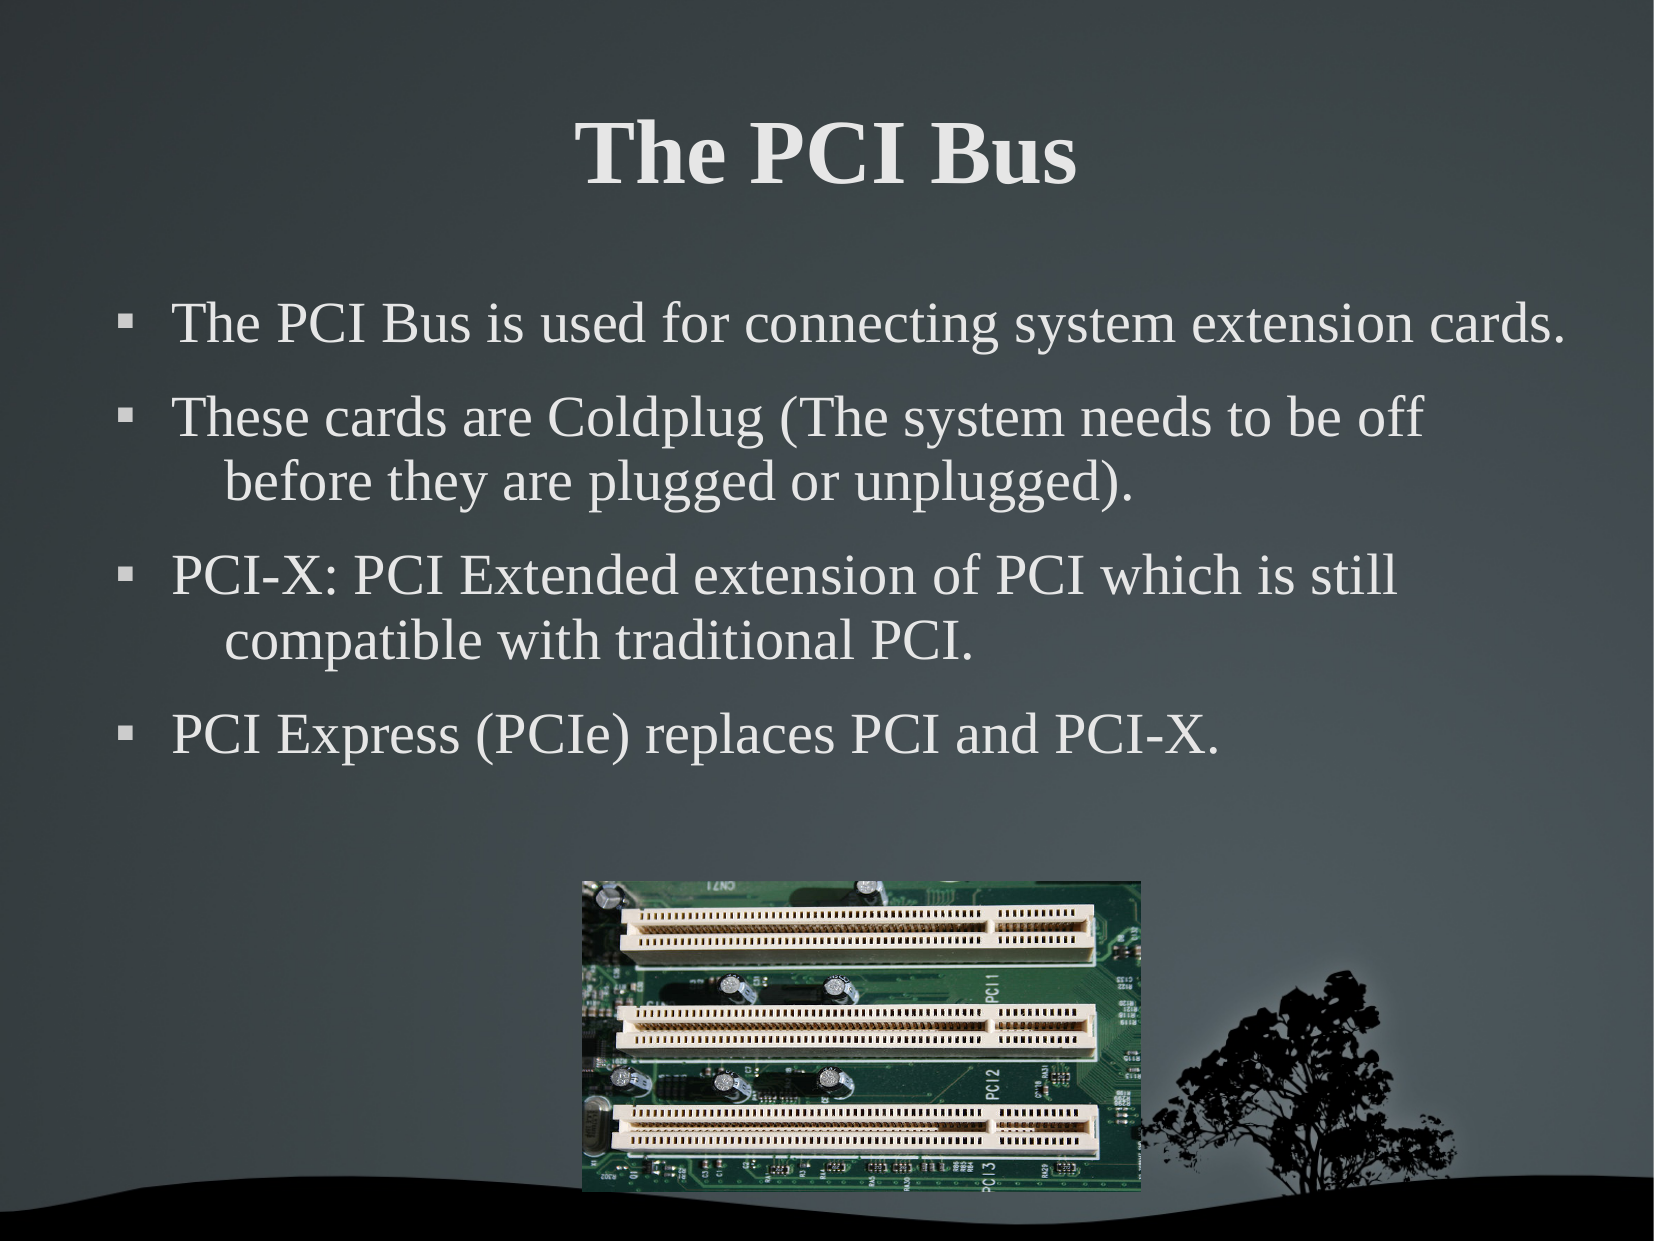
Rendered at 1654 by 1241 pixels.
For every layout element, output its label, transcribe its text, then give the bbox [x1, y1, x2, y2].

picture [0, 0, 1654, 1241]
list The PCI Bus is used for connecting system extension cards. These cards are Coldplug (The system needs to be off before they are plugged or unplugged). PCI-X: PCI Extended extension of PCI which is still compatible with traditional PCI. PCI Express (PCIe) replaces PCI and PCI-X. [82, 290, 1571, 1109]
title The PCI Bus [82, 49, 1571, 257]
